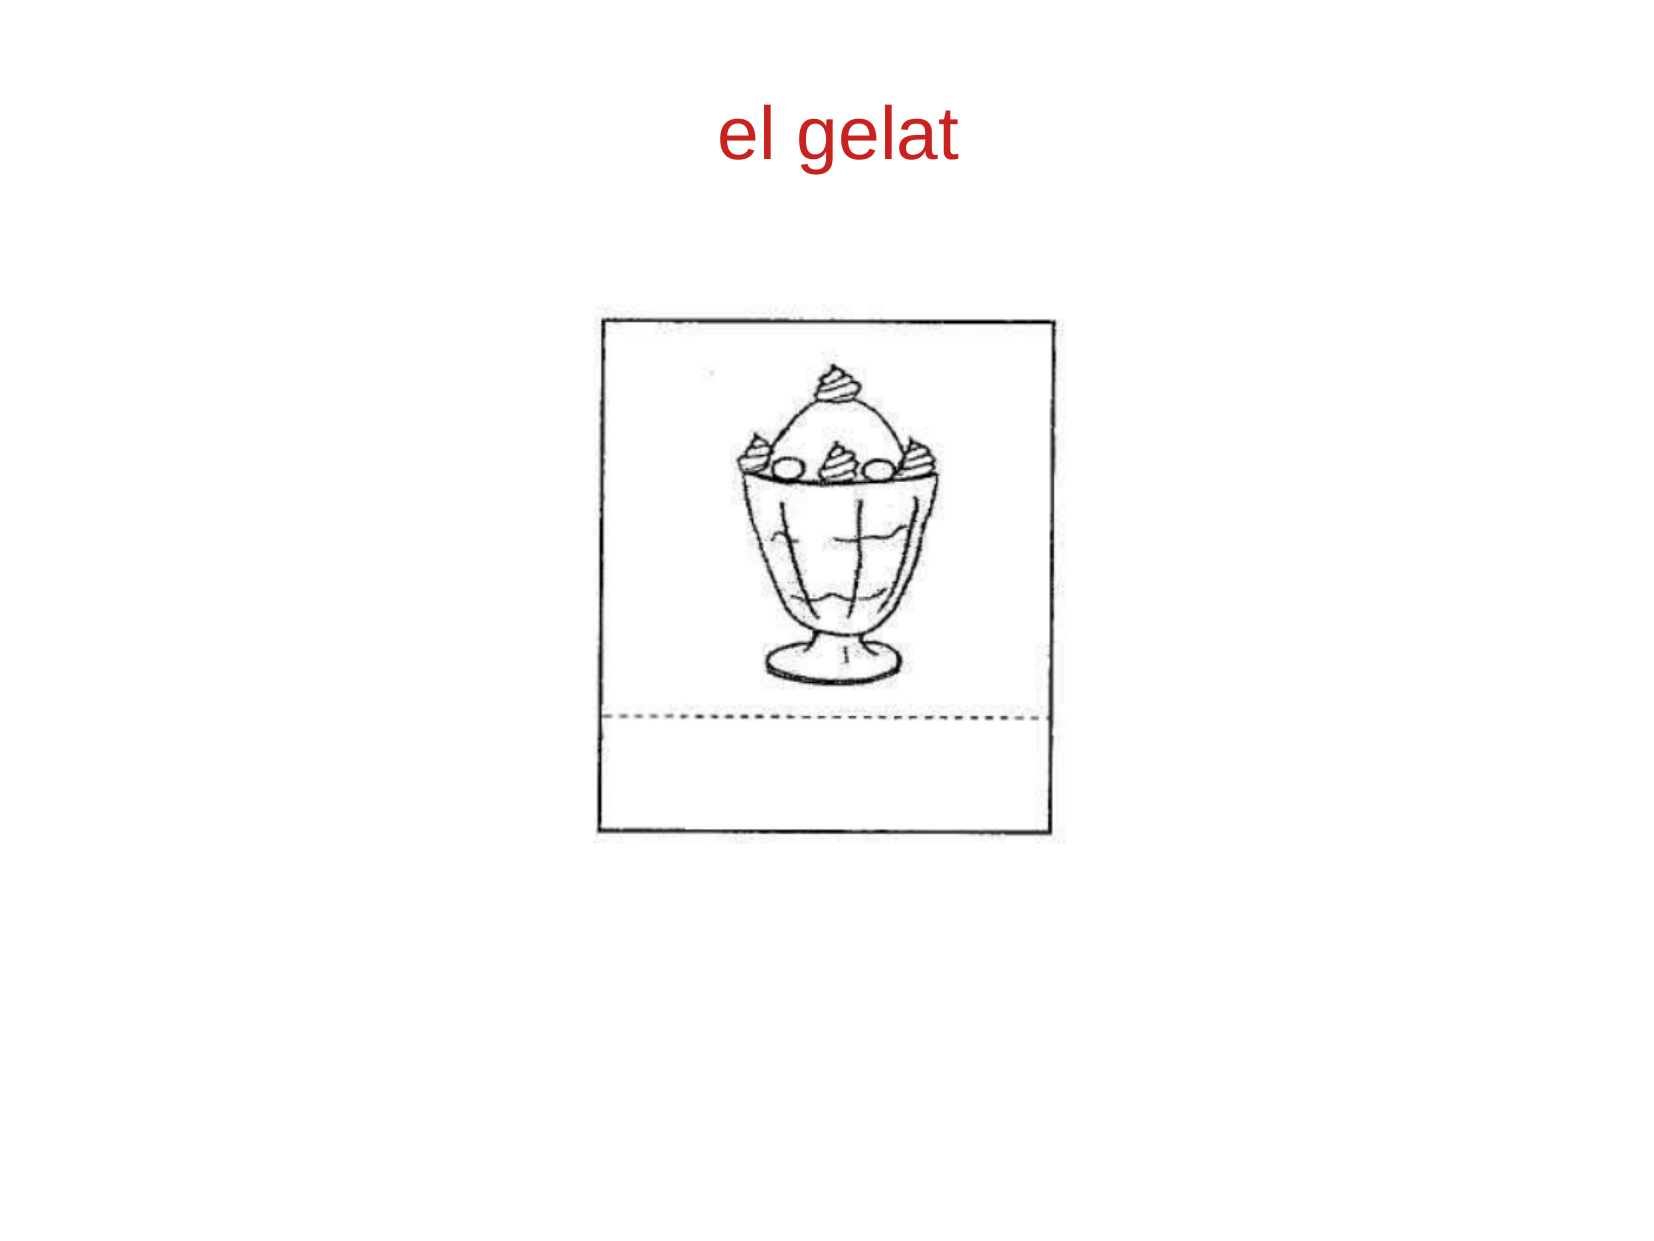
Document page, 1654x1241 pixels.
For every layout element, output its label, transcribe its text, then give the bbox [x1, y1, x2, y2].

picture [581, 291, 1094, 873]
text_box el gelat [389, 58, 1288, 201]
